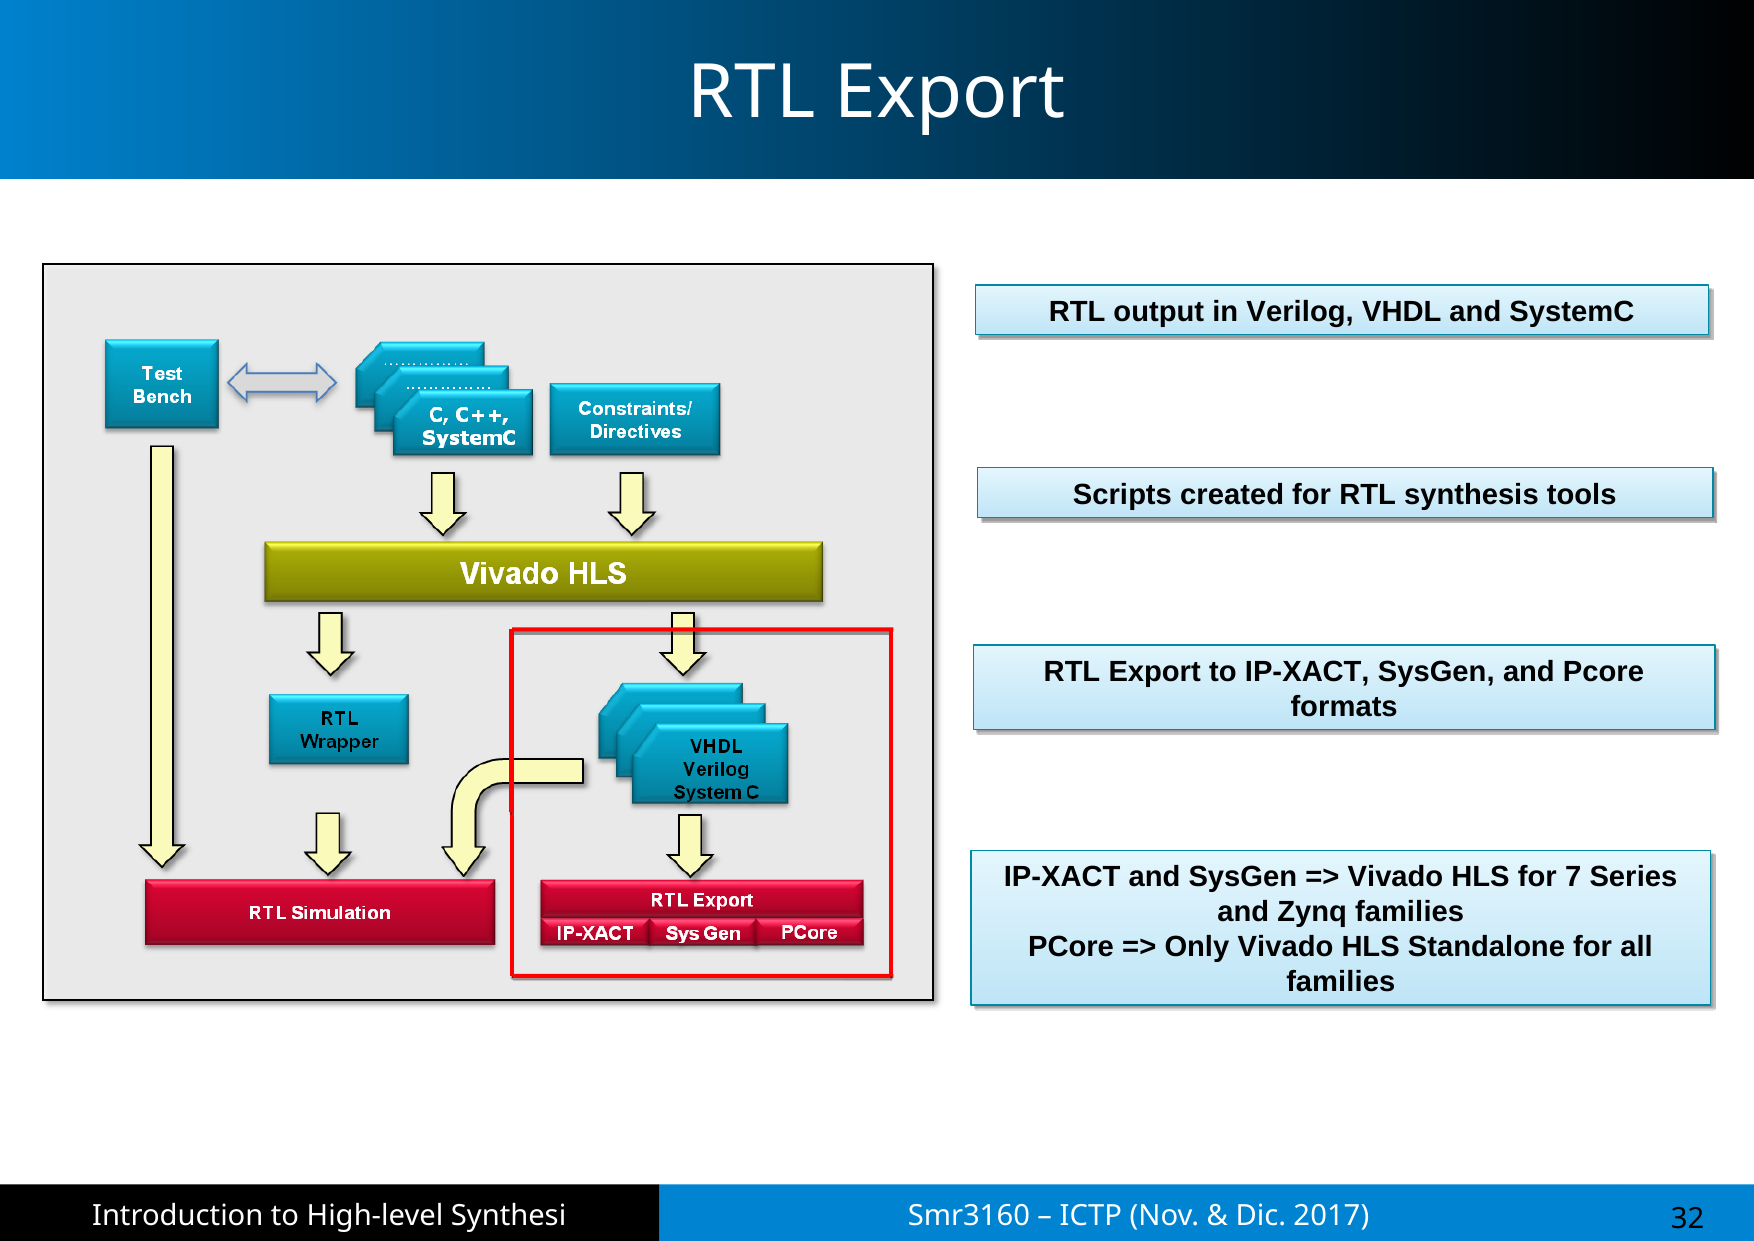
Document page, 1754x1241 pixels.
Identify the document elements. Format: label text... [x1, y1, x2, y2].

picture [36, 257, 946, 1013]
text_box Scripts created for RTL synthesis tools [977, 467, 1713, 518]
title RTL Export [87, 37, 1667, 139]
text_box IP-XACT and SysGen => Vivado HLS for 7 Series and Zynq families PCore => Only Vivado HLS Standalone for all families [971, 850, 1711, 1006]
text_box RTL Export to IP-XACT, SysGen, and Pcore formats [973, 644, 1715, 730]
text_box RTL output in Verilog, VHDL and SystemC [975, 284, 1709, 335]
